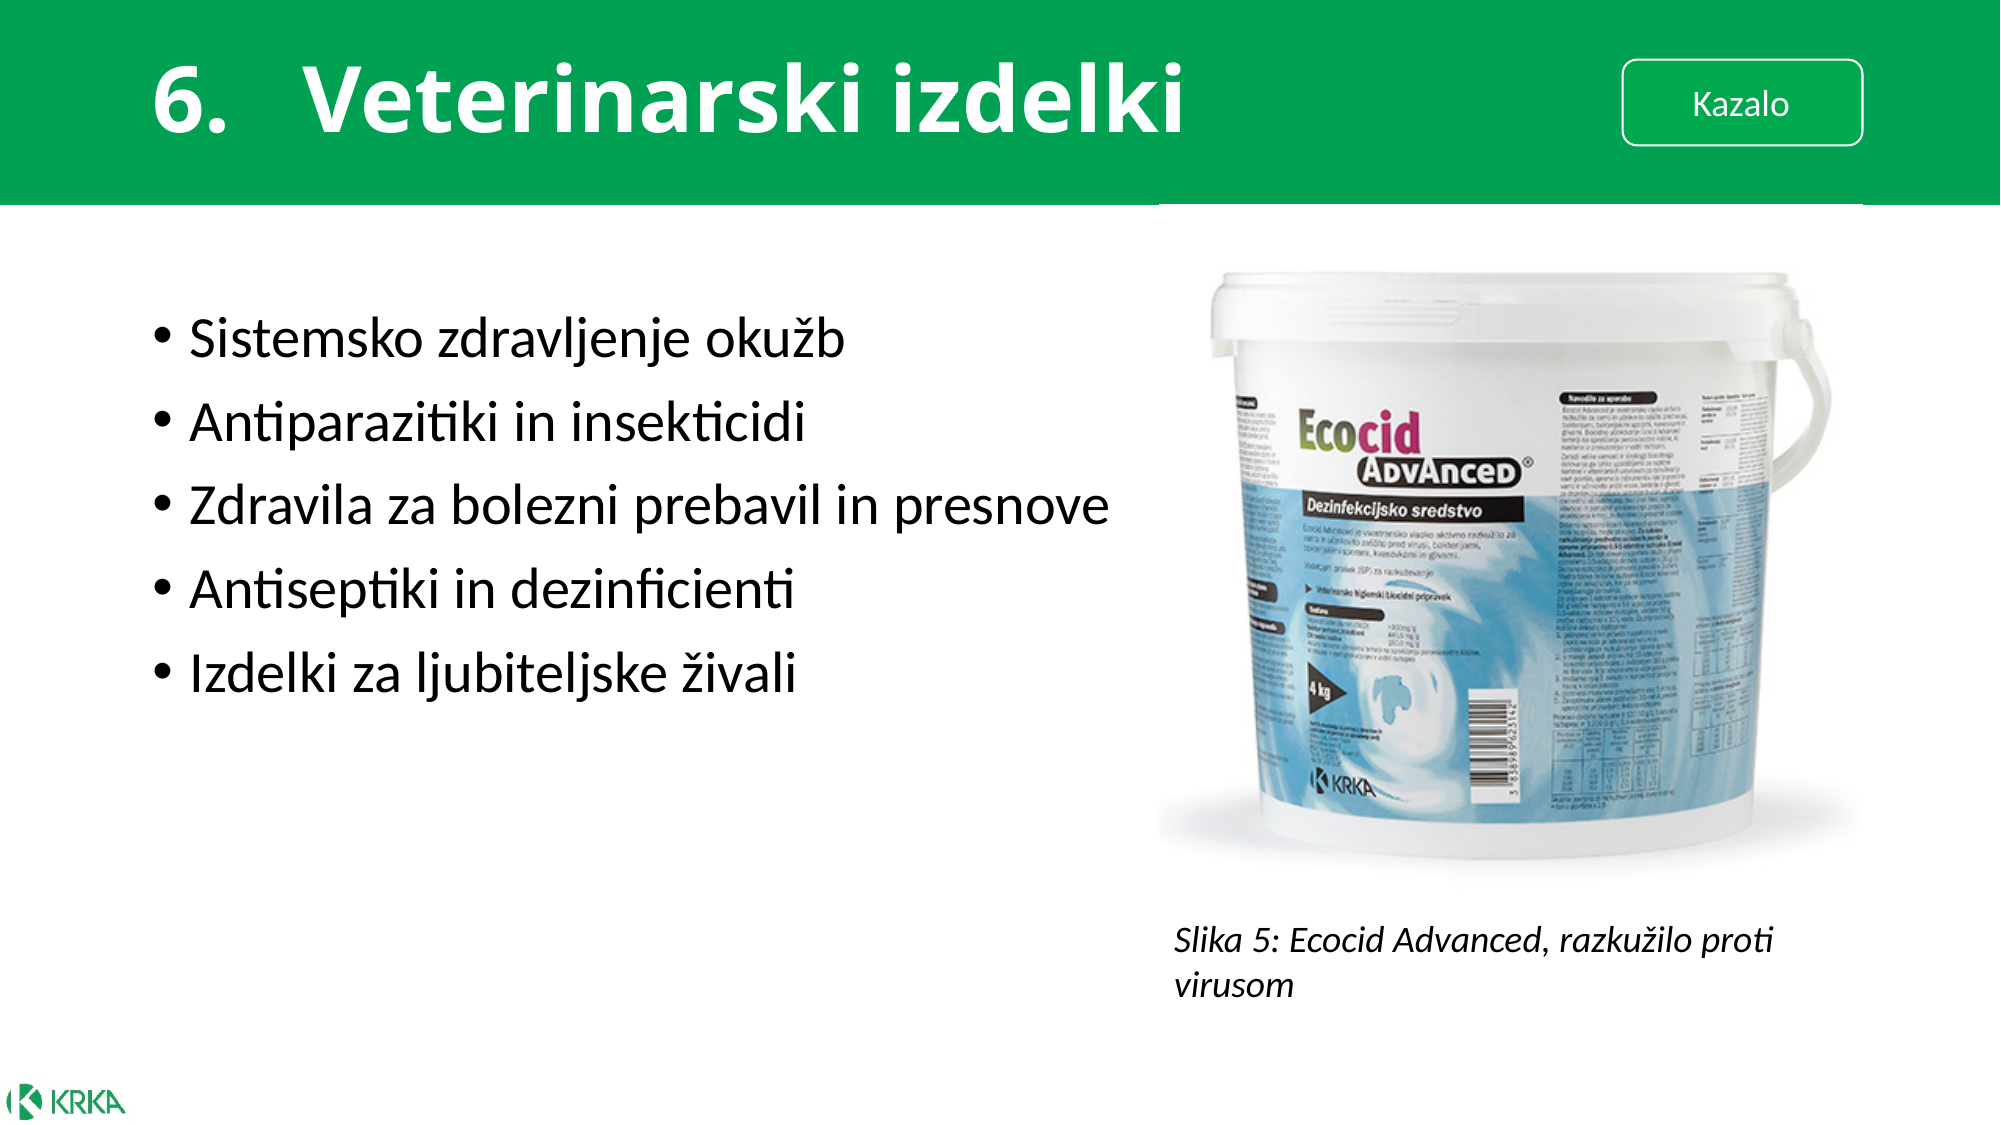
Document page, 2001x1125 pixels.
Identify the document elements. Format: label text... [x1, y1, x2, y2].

title 6. Veterinarski izdelki [137, 0, 2000, 205]
list Sistemsko zdravljenje okužb Antiparazitiki in insekticidi Zdravila za bolezni prebavil in presnove Antiseptiki in dezinficienti Izdelki za ljubiteljske živali [137, 299, 1863, 1014]
picture [0, 1080, 134, 1125]
text_box Slika 5: Ecocid Advanced, razkužilo proti virusom [1159, 907, 1897, 1013]
picture [1159, 204, 1863, 907]
